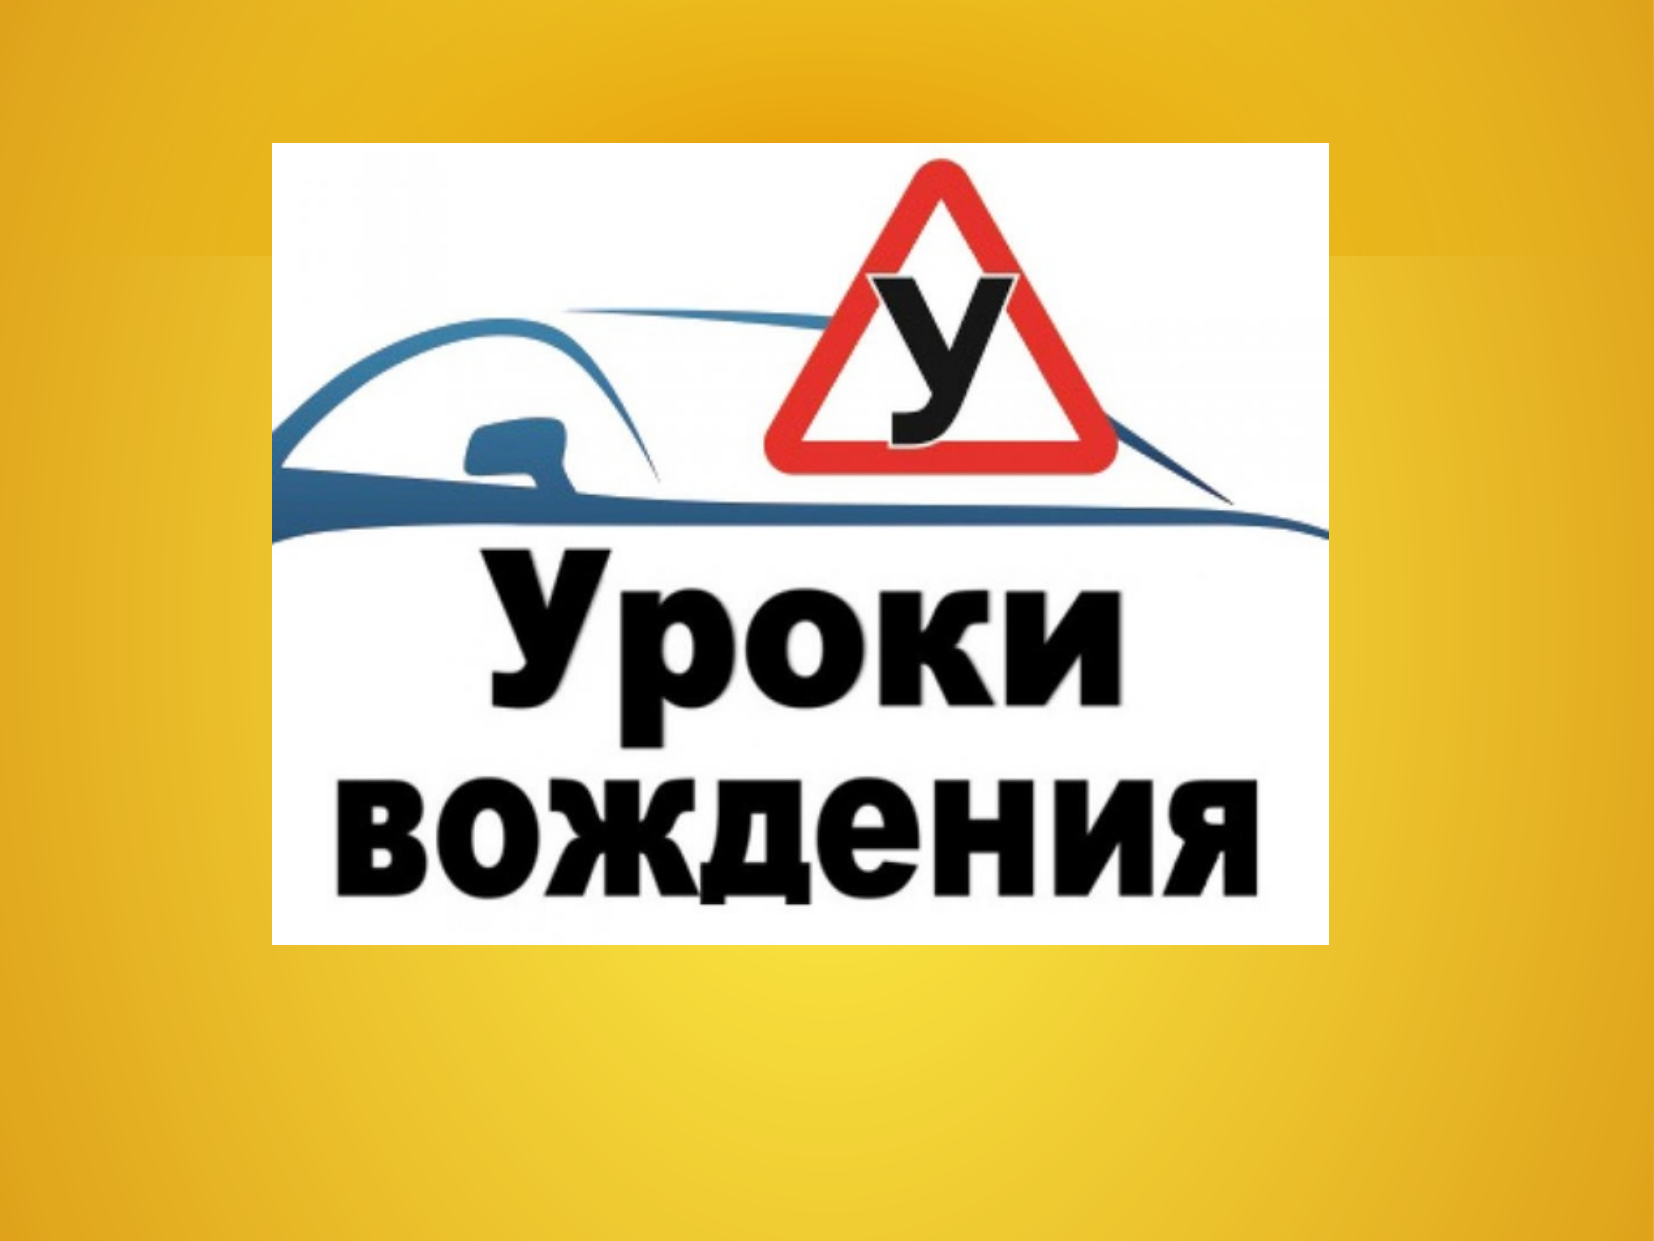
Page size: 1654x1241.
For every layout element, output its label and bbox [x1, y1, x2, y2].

picture [272, 143, 1329, 945]
